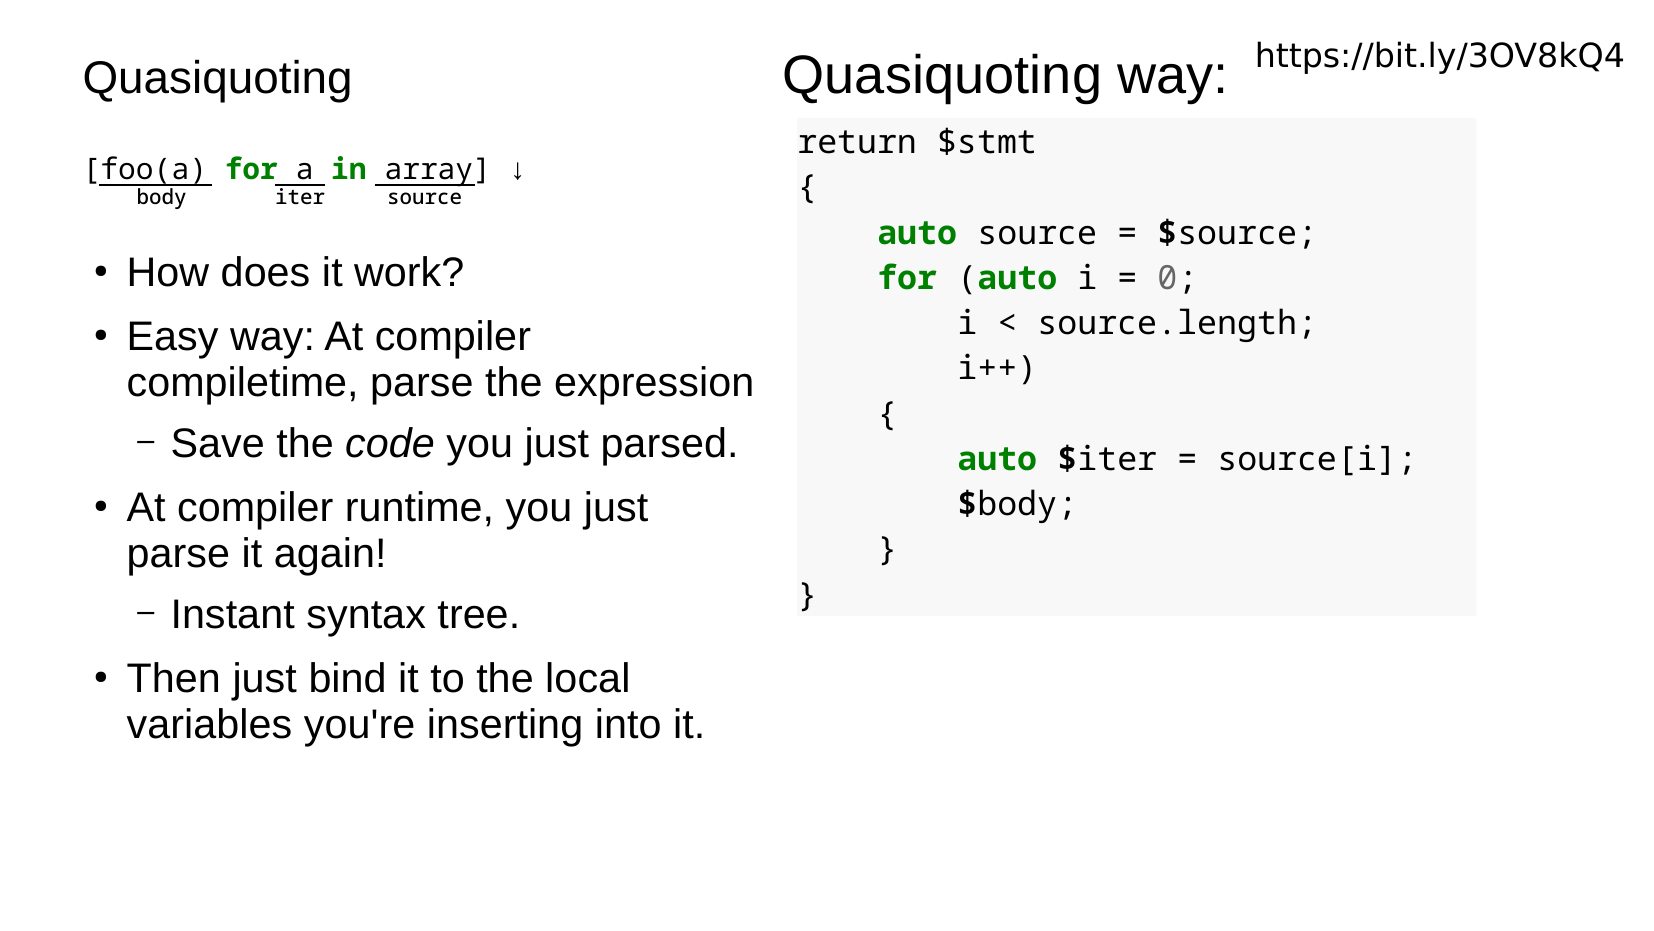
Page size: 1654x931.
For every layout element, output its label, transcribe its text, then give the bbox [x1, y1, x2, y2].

text_box Quasiquoting way: [767, 37, 1270, 174]
text_box source [374, 182, 670, 251]
title Quasiquoting [82, 37, 767, 119]
text_box iter [275, 182, 335, 222]
text_box return $stmt { auto source = $source; for (auto i = 0; i < source.length; i++) { auto $iter = source[i]; $body; } } [797, 118, 1477, 616]
list [foo(a) for a in array] ↓ How does it work? Easy way: At compiler compiletime, parse the expression Save the code you just parsed. At compiler runtime, you just parse it again! Instant syntax tree. Then just bind it to the local variables you're inserting into it. [82, 147, 755, 758]
text_box body [99, 182, 395, 281]
title Quasiquoting [1270, 37, 1571, 119]
